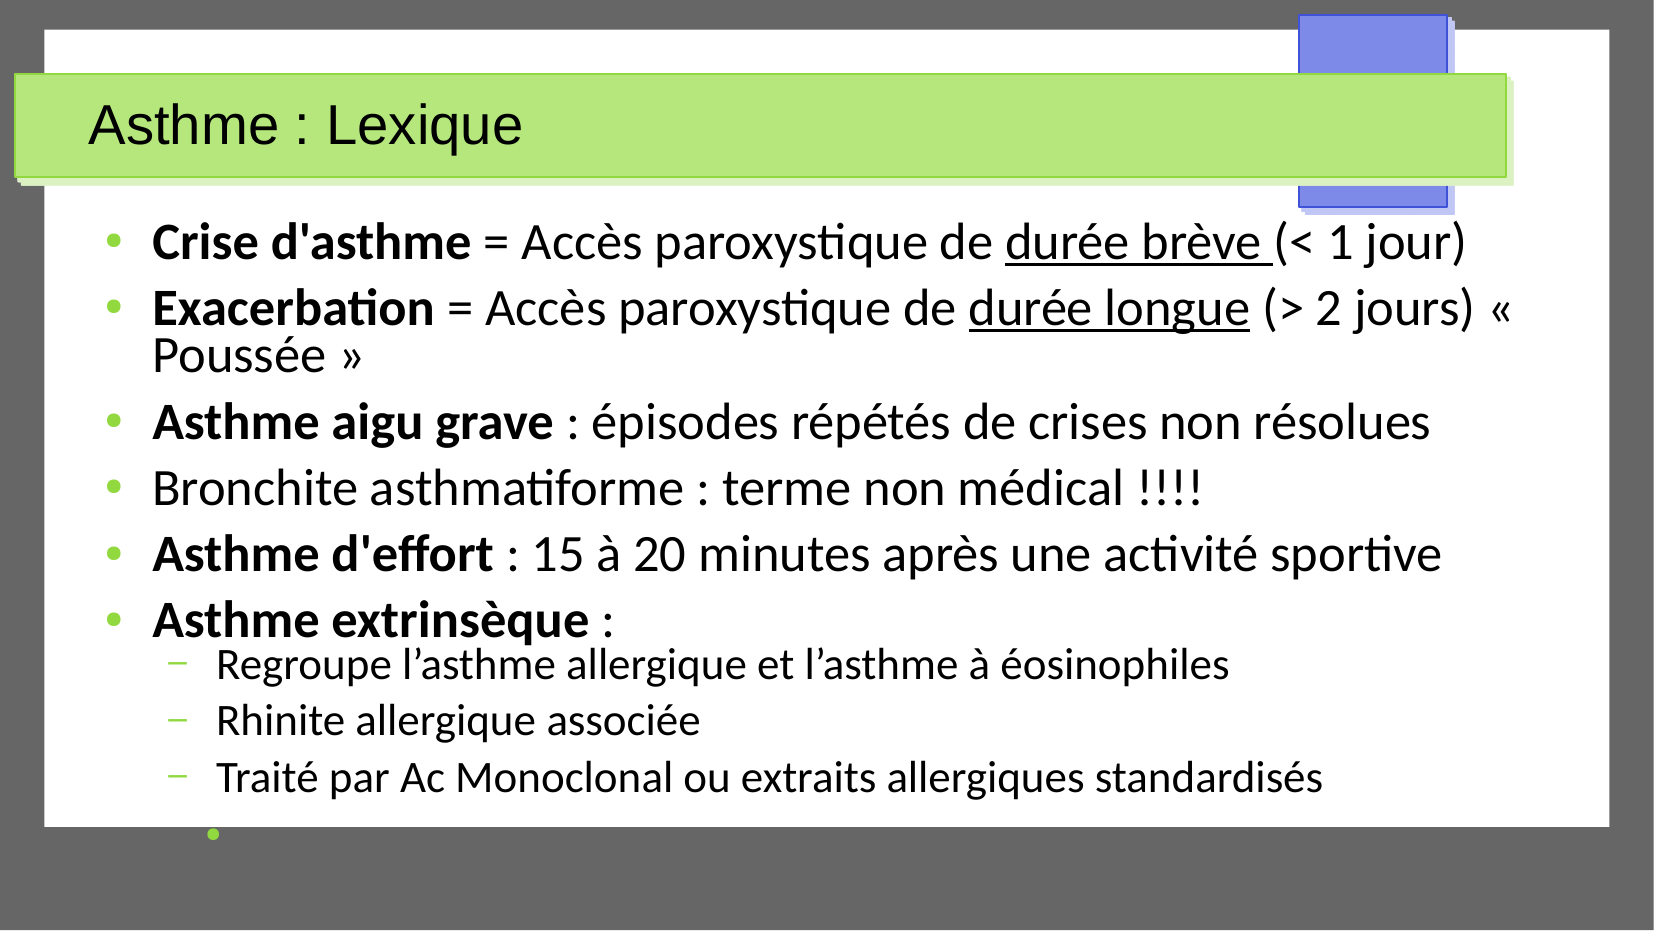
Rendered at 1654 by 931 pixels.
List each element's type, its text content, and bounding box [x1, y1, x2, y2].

title Asthme : Lexique [88, 73, 1506, 178]
list Crise d'asthme = Accès paroxystique de durée brève (< 1 jour) Exacerbation = Accès paroxystique de durée longue (> 2 jours) « Poussée » Asthme aigu grave : épisodes répétés de crises non résolues Bronchite asthmatiforme : terme non médical !!!! Asthme d'effort : 15 à 20 minutes après une activité sportive Asthme extrinsèque : Regroupe l’asthme allergique et l’asthme à éosinophiles Rhinite allergique associée Traité par Ac Monoclonal ou extraits allergiques standardisés [88, 221, 1565, 813]
